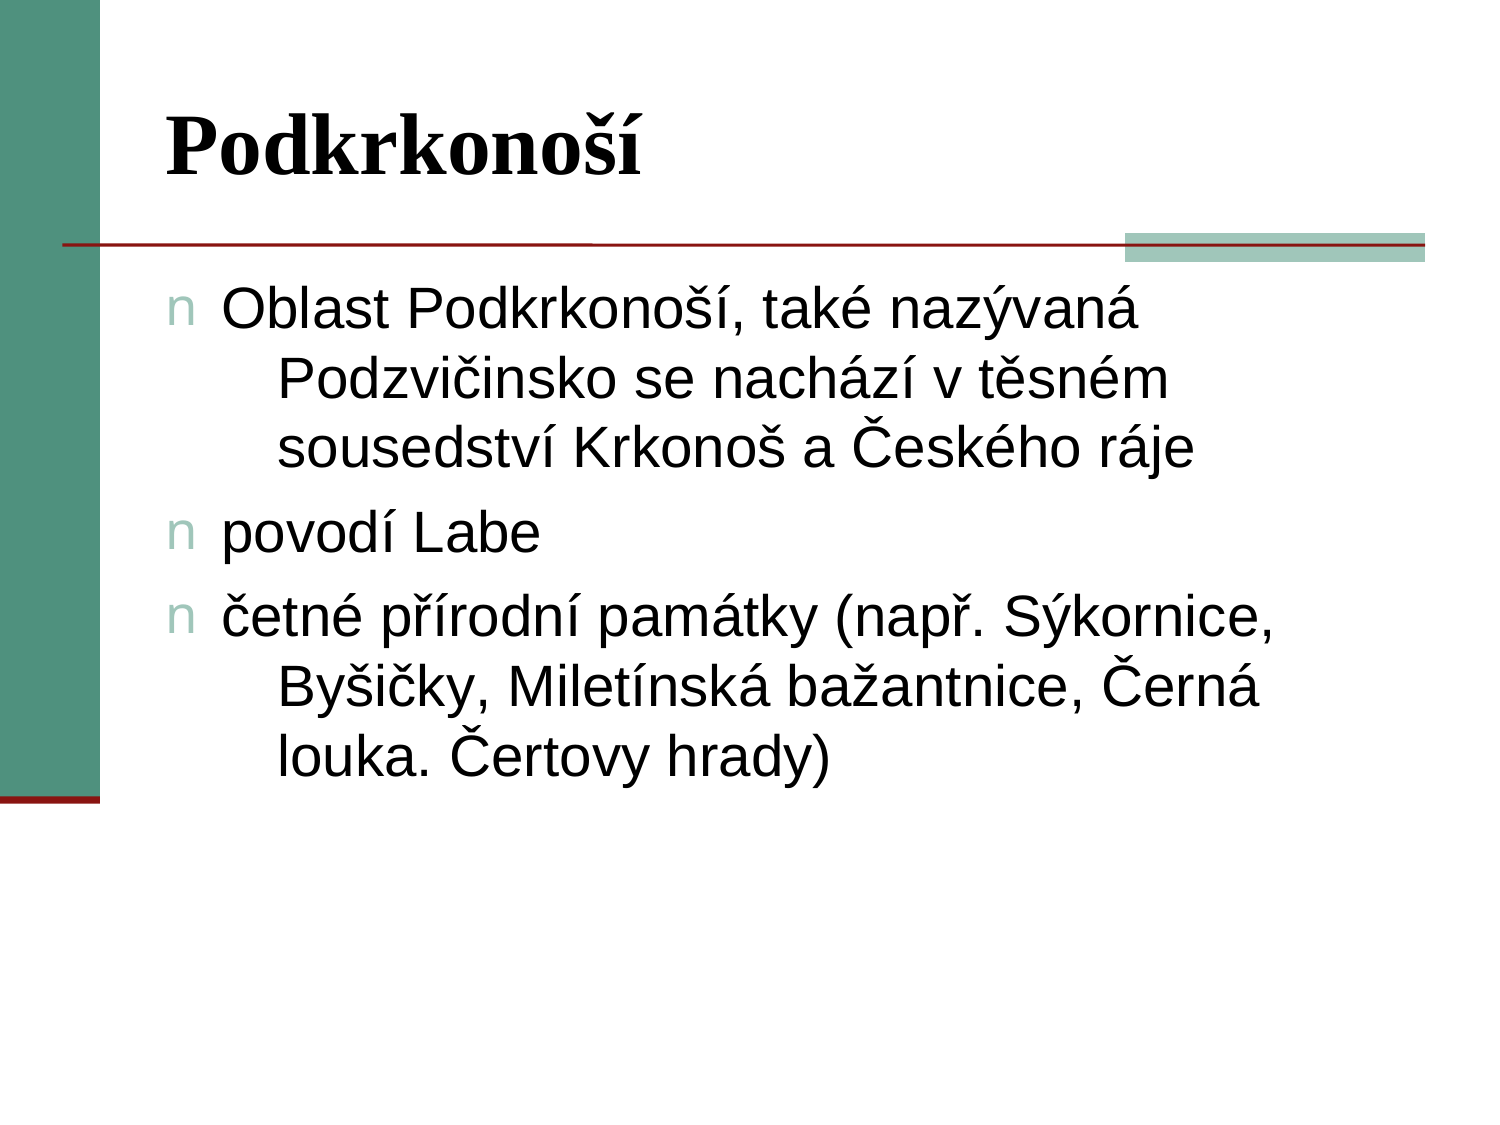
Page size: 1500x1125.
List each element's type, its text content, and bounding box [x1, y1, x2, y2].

title Podkrkonoší [150, 45, 1426, 234]
list Oblast Podkrkonoší, také nazývaná Podzvičinsko se nachází v těsném sousedství Krkonoš a Českého ráje povodí Labe četné přírodní památky (např. Sýkornice, Byšičky, Miletínská bažantnice, Černá louka. Čertovy hrady) [150, 262, 1426, 1006]
